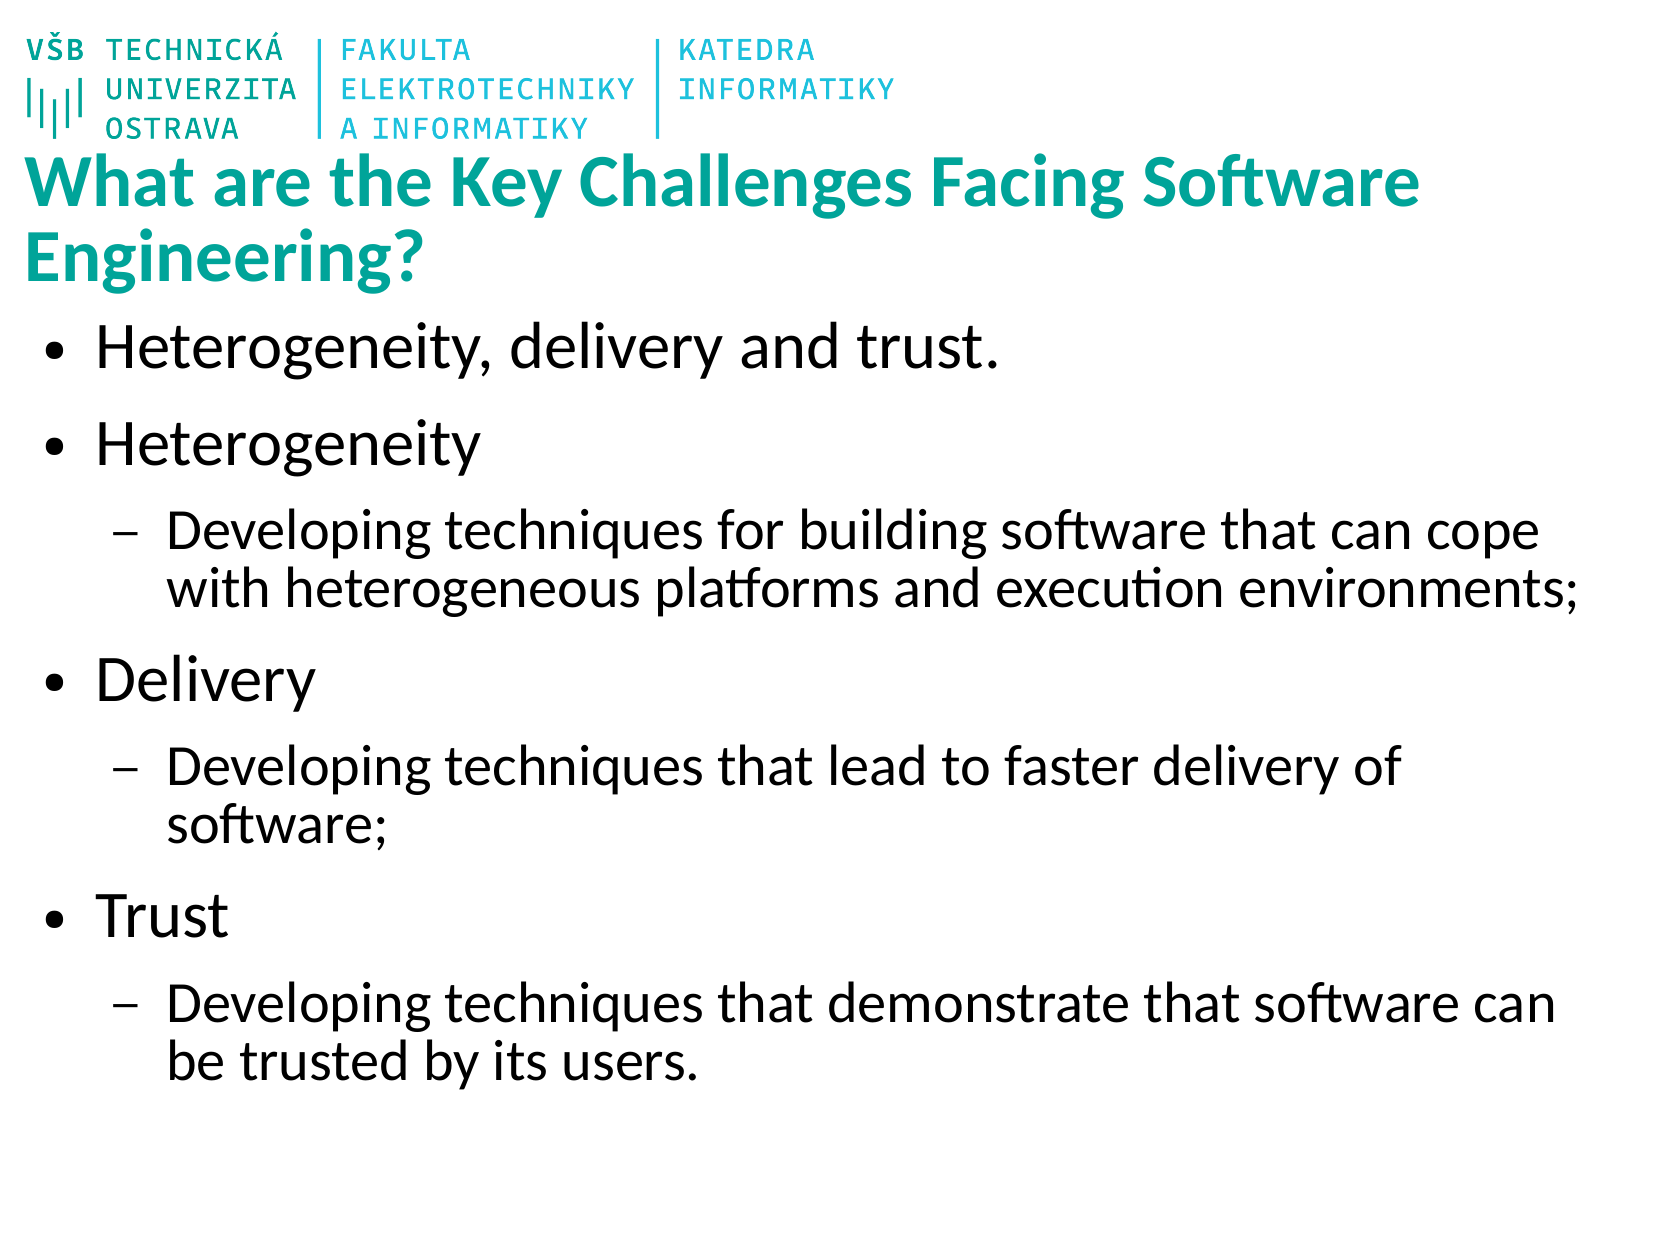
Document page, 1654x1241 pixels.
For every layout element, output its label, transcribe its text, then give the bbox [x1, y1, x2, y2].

picture [26, 31, 894, 139]
title What are the Key Challenges Facing Software Engineering? [24, 169, 1629, 301]
list Heterogeneity, delivery and trust. Heterogeneity Developing techniques for building software that can cope with heterogeneous platforms and execution environments; Delivery Developing techniques that lead to faster delivery of software; Trust Developing techniques that demonstrate that software can be trusted by its users. [24, 318, 1629, 1146]
